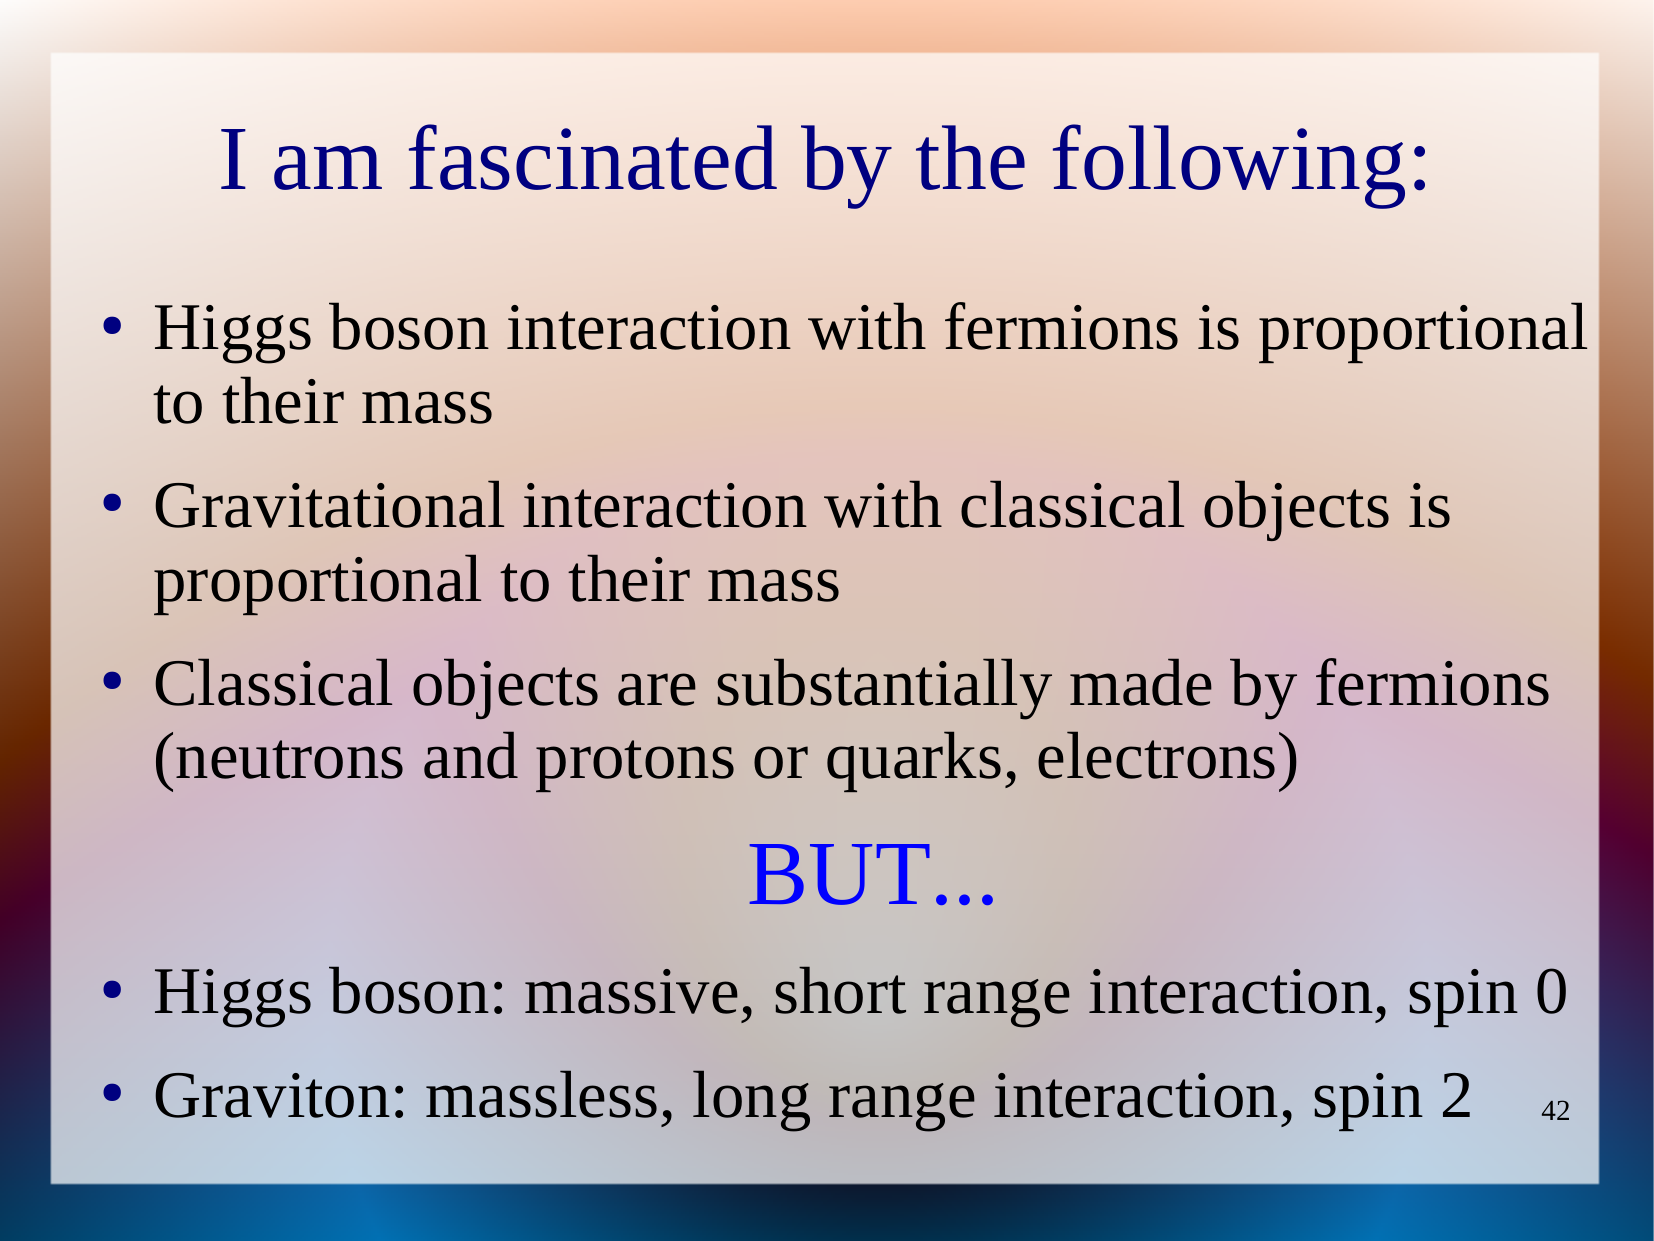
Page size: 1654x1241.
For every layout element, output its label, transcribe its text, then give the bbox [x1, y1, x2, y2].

title I am fascinated by the following: [82, 55, 1571, 263]
list Higgs boson interaction with fermions is proportional to their mass Gravitational interaction with classical objects is proportional to their mass Classical objects are substantially made by fermions (neutrons and protons or quarks, electrons) BUT... Higgs boson: massive, short range interaction, spin 0 Graviton: massless, long range interaction, spin 2 [82, 290, 1595, 1132]
picture [0, 0, 1654, 1241]
